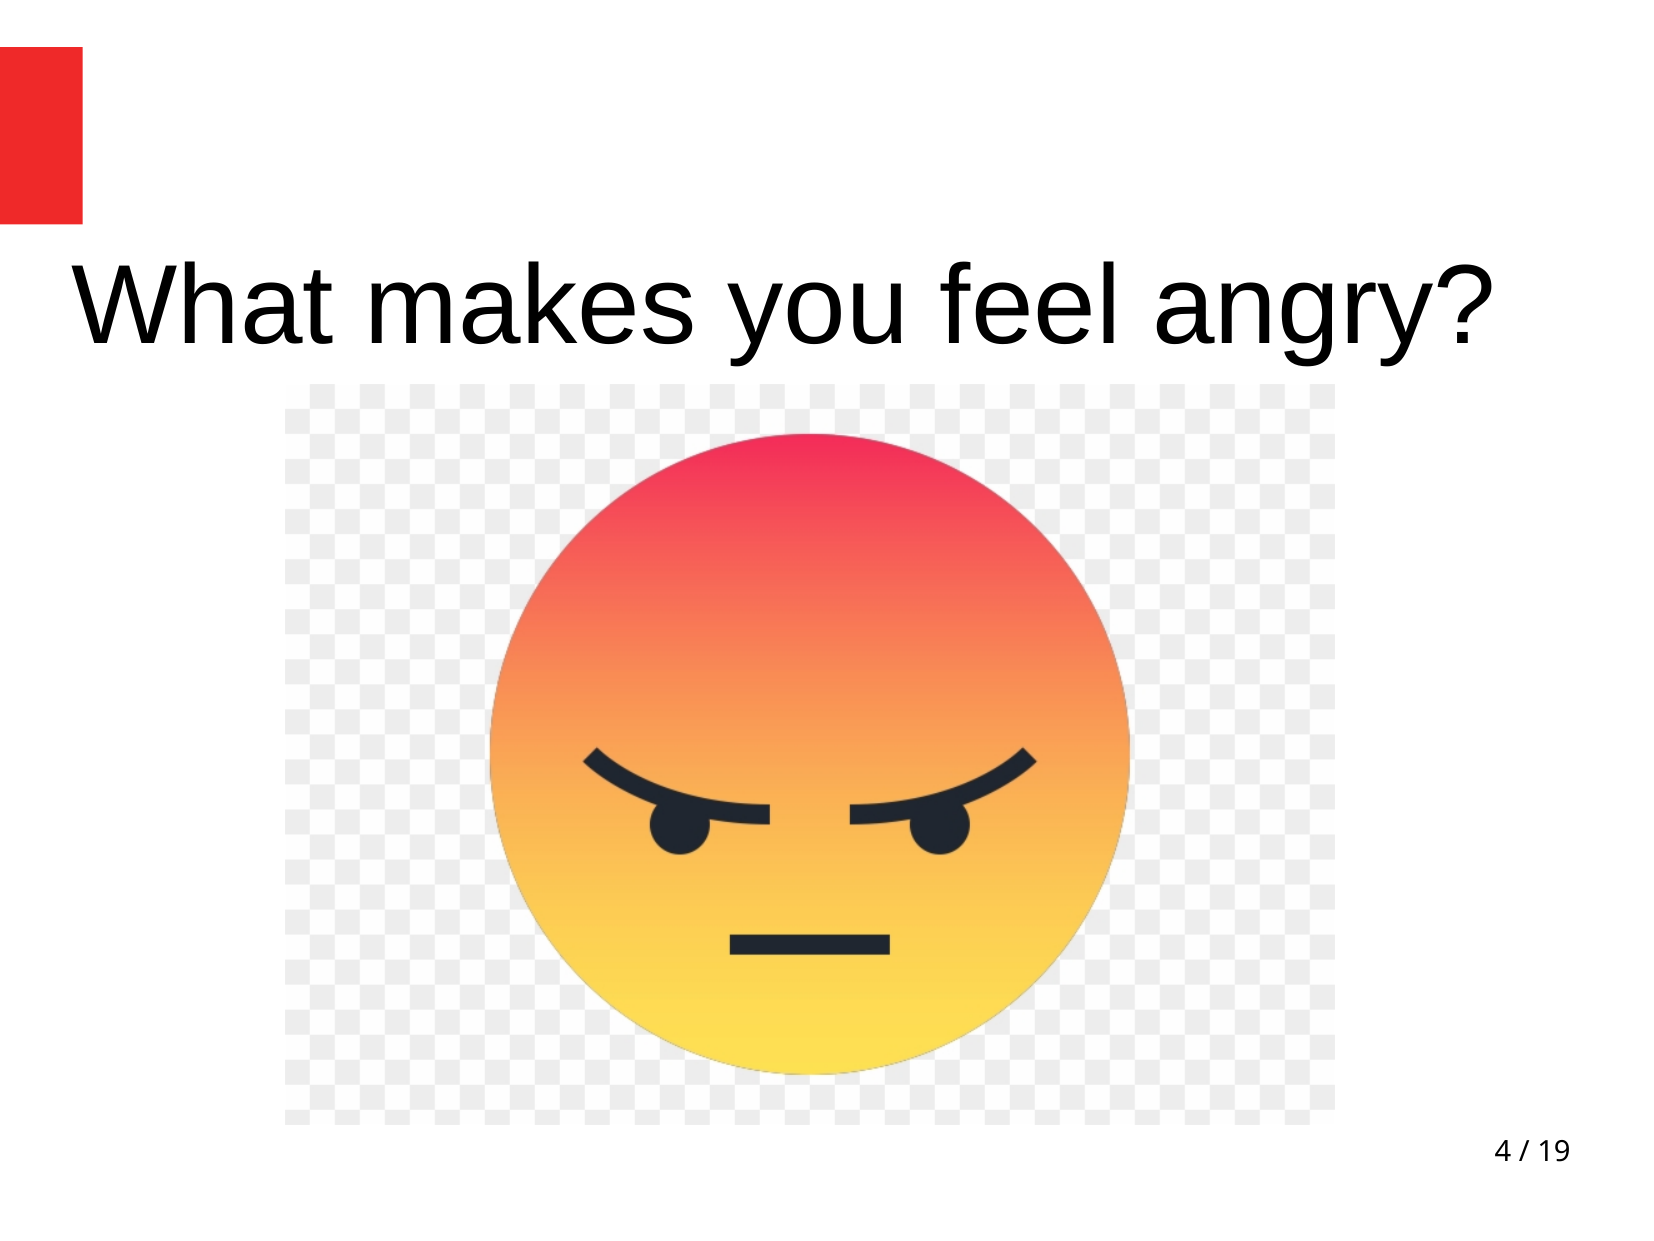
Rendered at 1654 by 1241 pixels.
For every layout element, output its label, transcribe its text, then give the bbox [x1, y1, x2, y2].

text_box What makes you feel angry? [56, 234, 1606, 376]
picture [285, 384, 1335, 1126]
